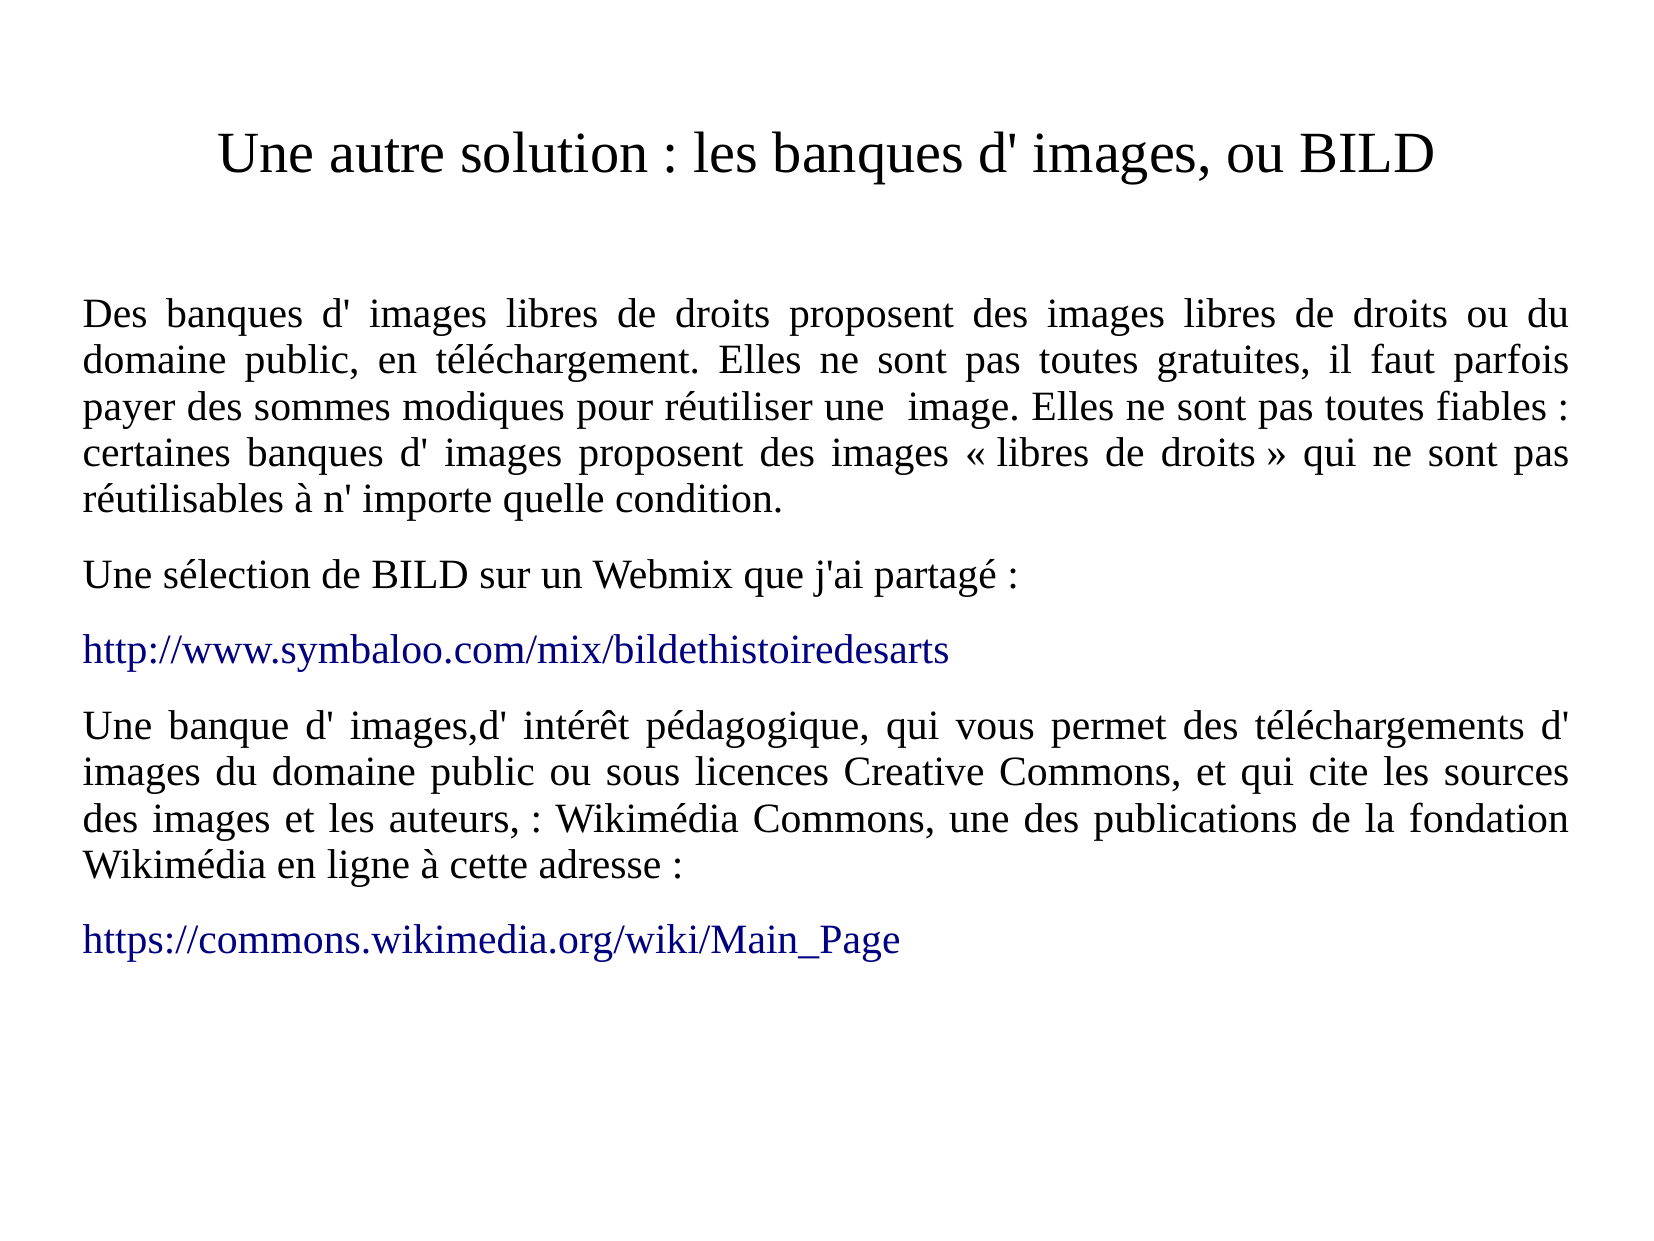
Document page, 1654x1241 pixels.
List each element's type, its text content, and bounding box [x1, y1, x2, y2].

title Une autre solution : les banques d' images, ou BILD [82, 49, 1571, 257]
list Des banques d' images libres de droits proposent des images libres de droits ou du domaine public, en téléchargement. Elles ne sont pas toutes gratuites, il faut parfois payer des sommes modiques pour réutiliser une image. Elles ne sont pas toutes fiables : certaines banques d' images proposent des images « libres de droits » qui ne sont pas réutilisables à n' importe quelle condition. Une sélection de BILD sur un Webmix que j'ai partagé : http://www.symbaloo.com/mix/bildethistoiredesarts Une banque d' images,d' intérêt pédagogique, qui vous permet des téléchargements d' images du domaine public ou sous licences Creative Commons, et qui cite les sources des images et les auteurs, : Wikimédia Commons, une des publications de la fondation Wikimédia en ligne à cette adresse : https://commons.wikimedia.org/wiki/Main_Page [82, 290, 1571, 1135]
